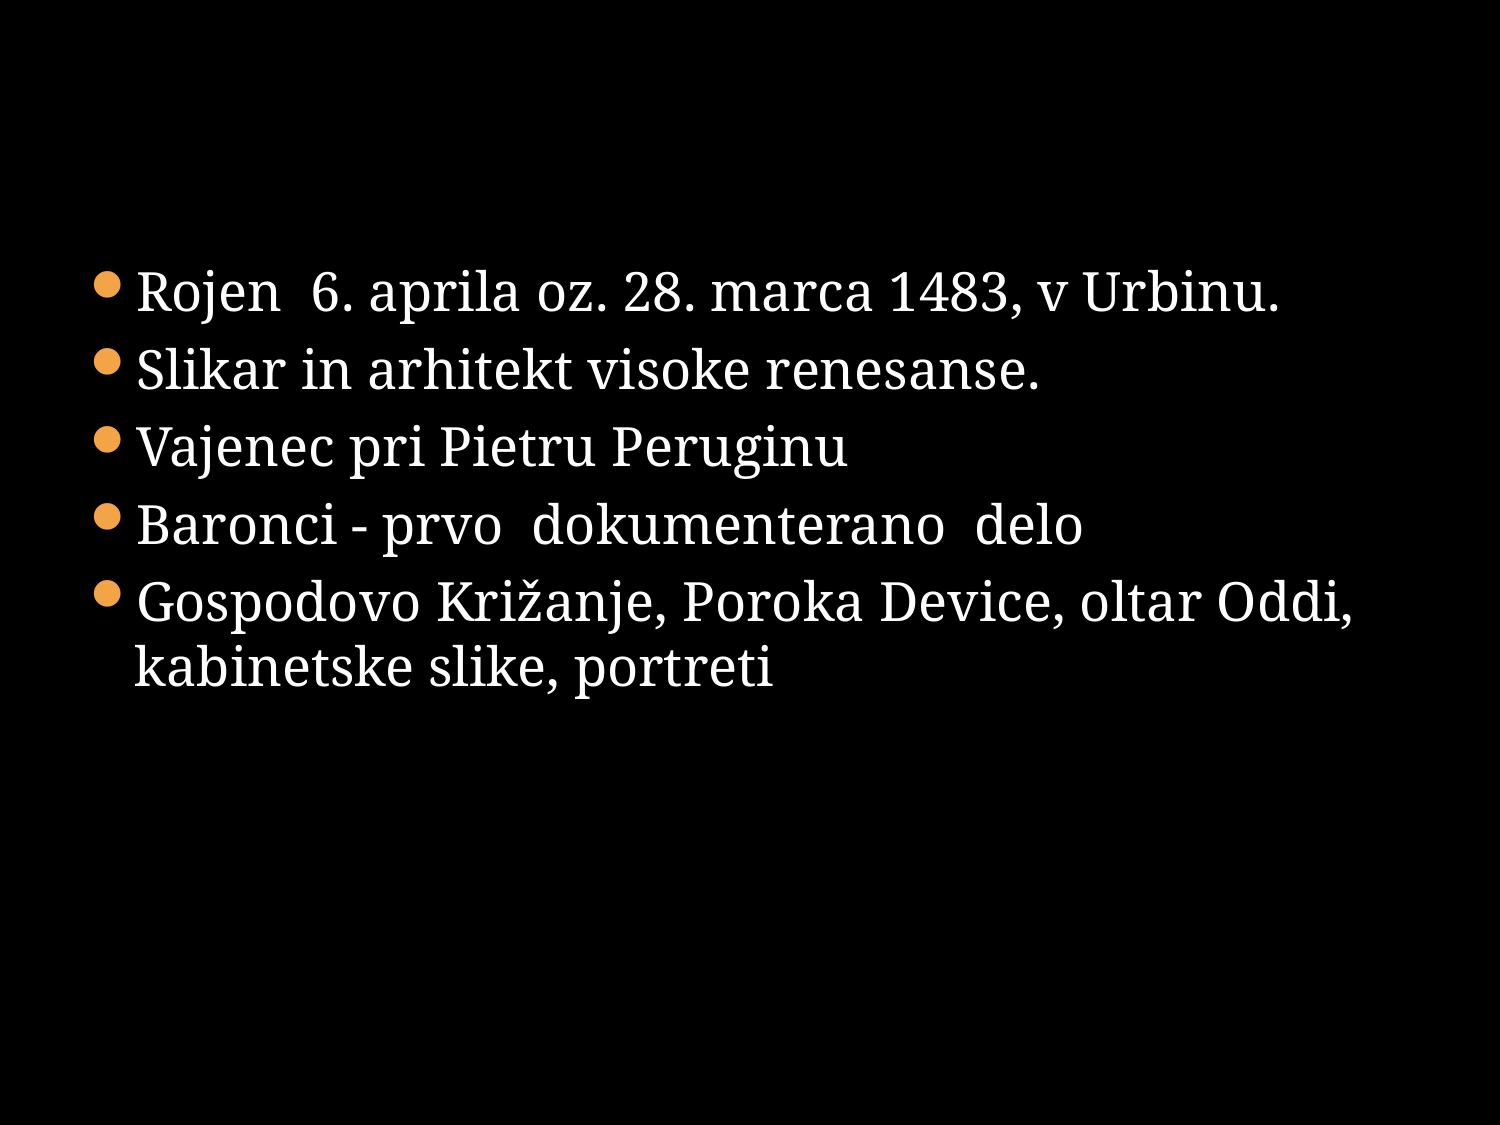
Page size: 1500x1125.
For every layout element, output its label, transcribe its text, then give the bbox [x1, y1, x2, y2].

list Rojen 6. aprila oz. 28. marca 1483, v Urbinu. Slikar in arhitekt visoke renesanse. Vajenec pri Pietru Peruginu Baronci - prvo dokumenterano delo Gospodovo Križanje, Poroka Device, oltar Oddi, kabinetske slike, portreti [75, 249, 1425, 1000]
